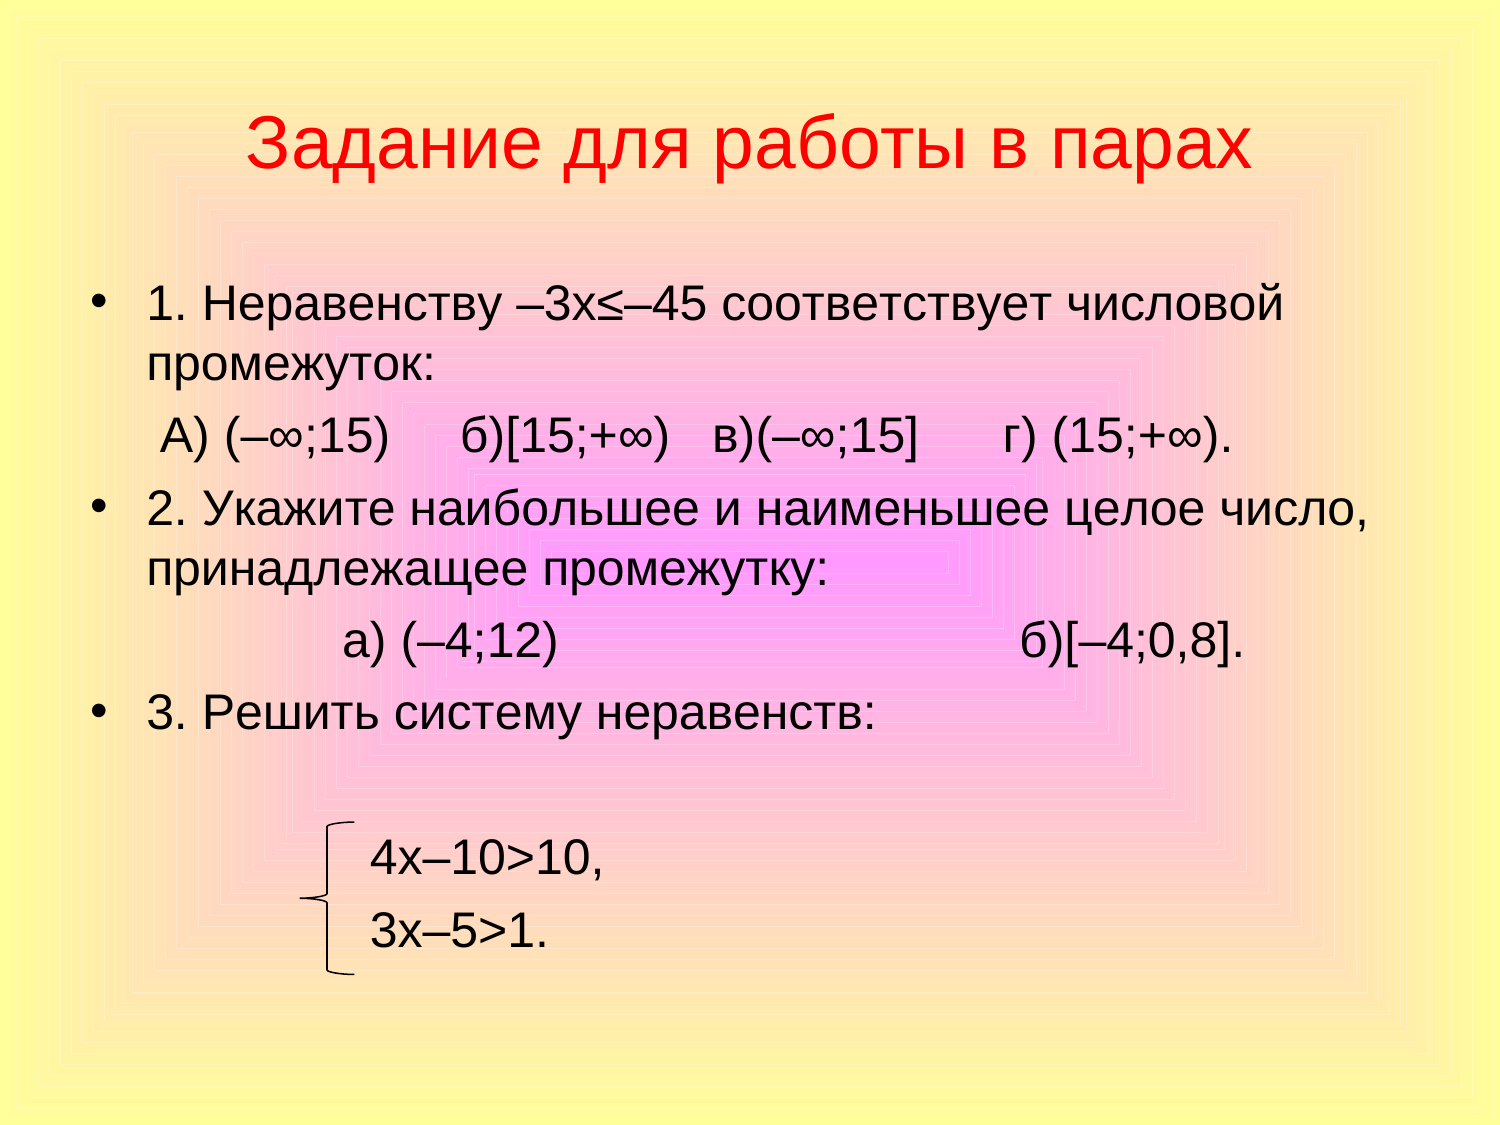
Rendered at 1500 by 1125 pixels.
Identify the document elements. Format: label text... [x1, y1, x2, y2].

title Задание для работы в парах [75, 45, 1426, 233]
list 1. Неравенству –3х≤–45 соответствует числовой промежуток: А) (–∞;15) б)[15;+∞) в)(–∞;15] г) (15;+∞). 2. Укажите наибольшее и наименьшее целое число, принадлежащее промежутку: а) (–4;12) б)[–4;0,8]. 3. Решить систему неравенств: 4х–10>10, 3х–5>1. [75, 262, 1426, 1038]
